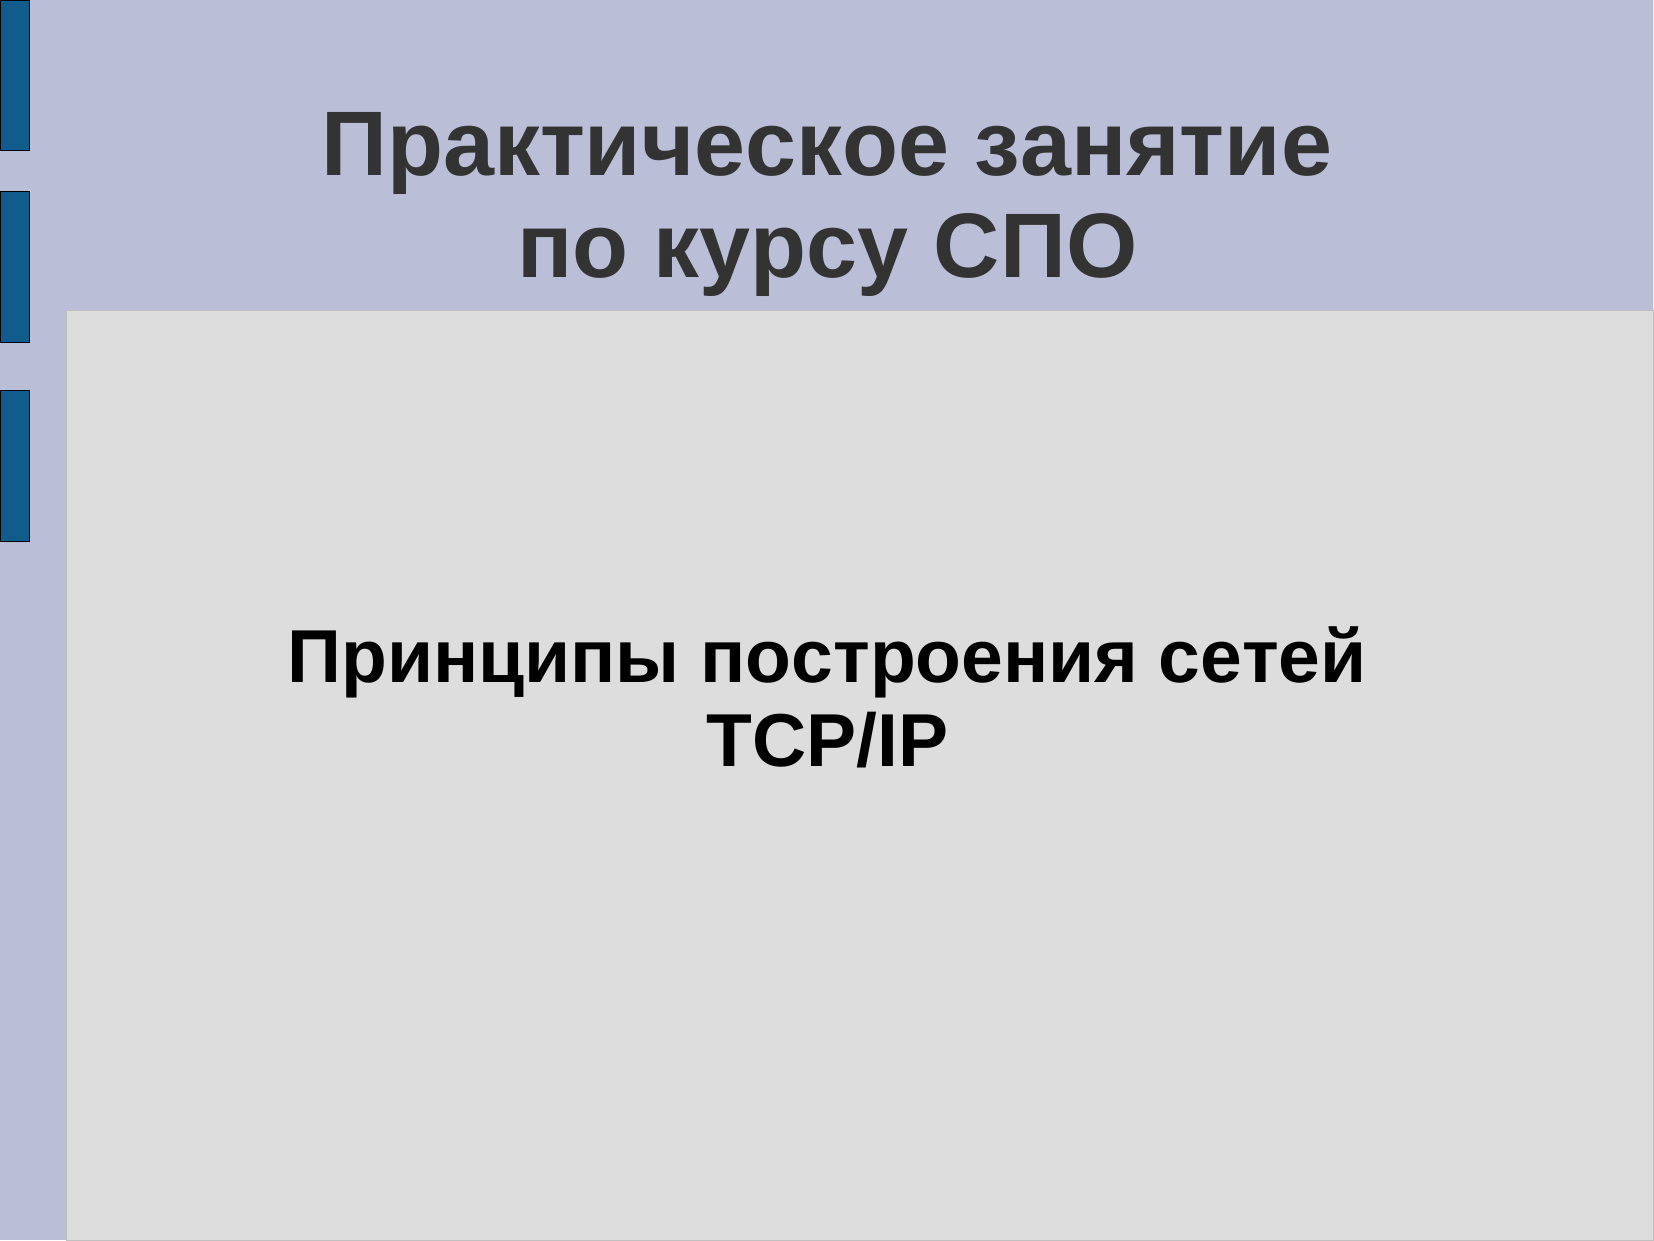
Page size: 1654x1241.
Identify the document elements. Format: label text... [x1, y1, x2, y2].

title Практическое занятие по курсу СПО [121, 91, 1534, 299]
subtitle Принципы построения сетей TCP/IP [121, 344, 1534, 1127]
